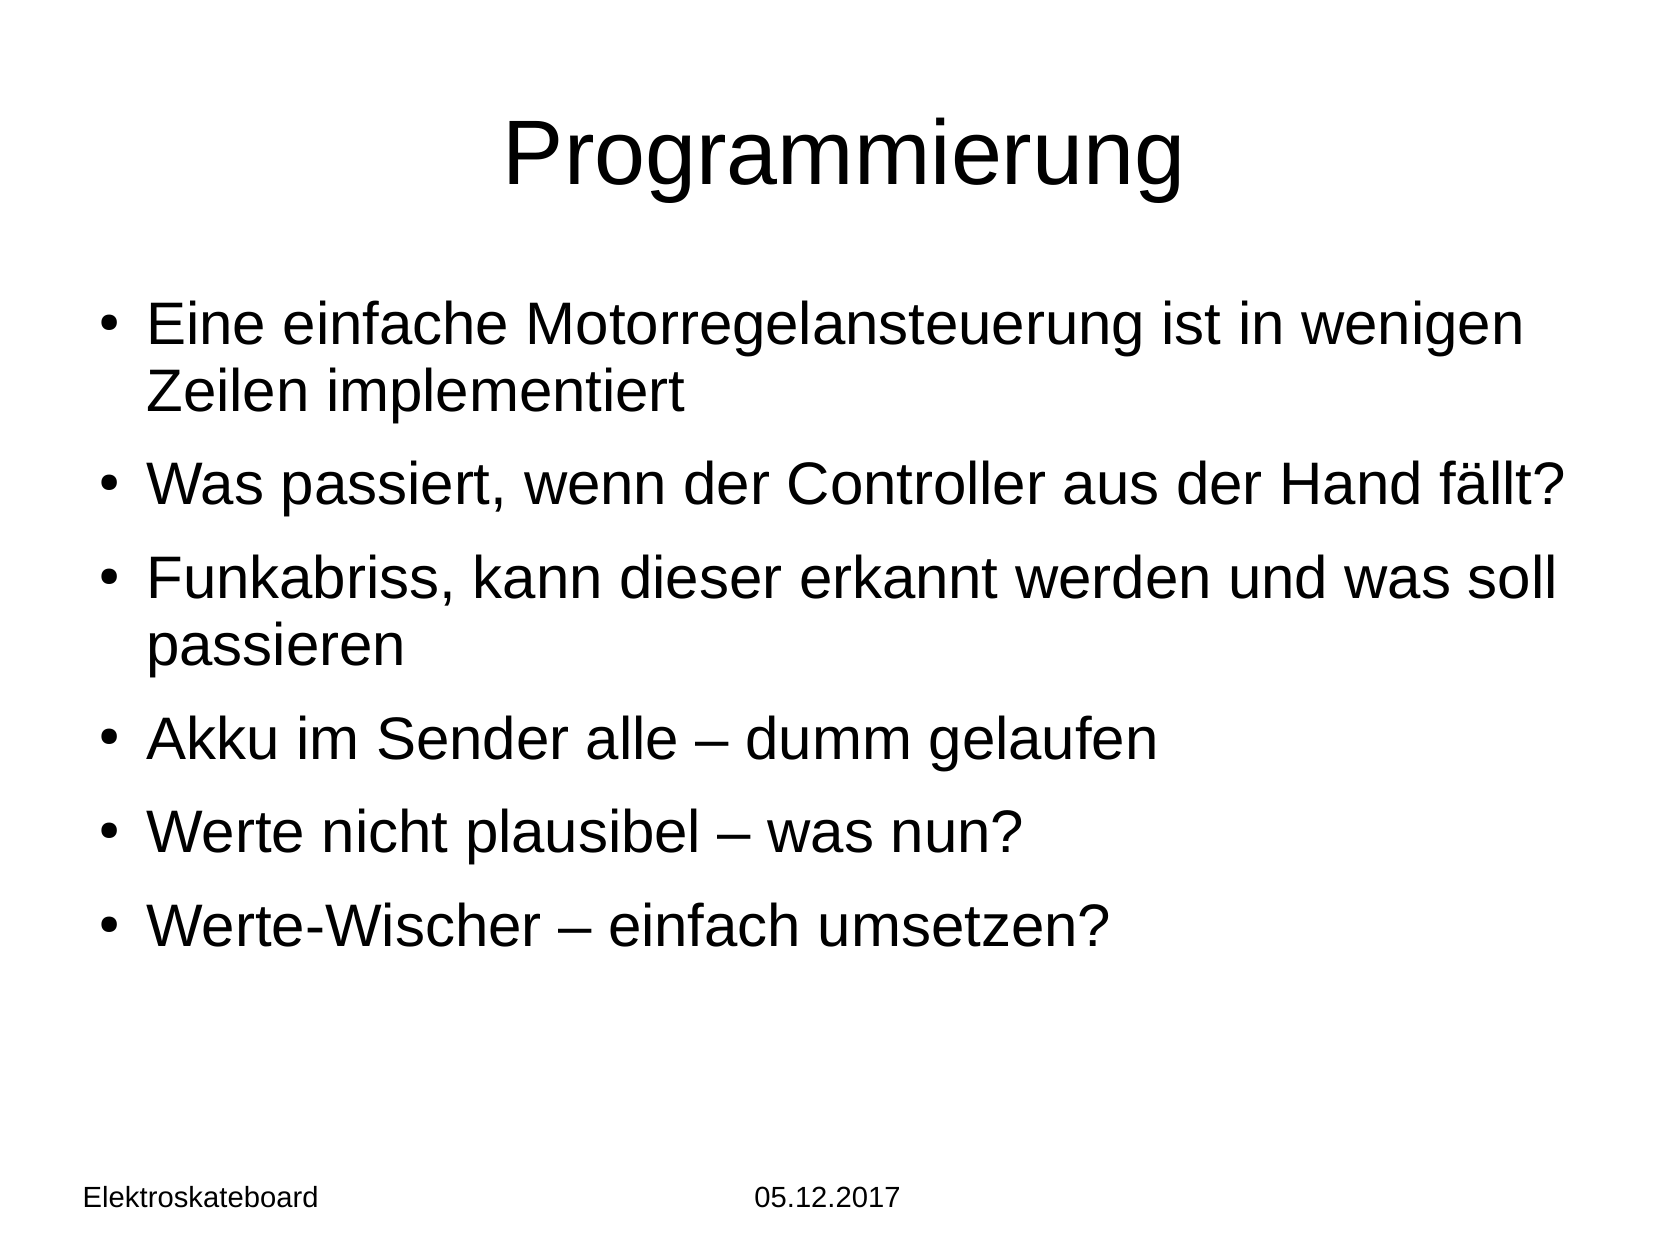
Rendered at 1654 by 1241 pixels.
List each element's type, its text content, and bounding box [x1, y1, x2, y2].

list Eine einfache Motorregelansteuerung ist in wenigen Zeilen implementiert Was passiert, wenn der Controller aus der Hand fällt? Funkabriss, kann dieser erkannt werden und was soll passieren Akku im Sender alle – dumm gelaufen Werte nicht plausibel – was nun? Werte-Wischer – einfach umsetzen? [82, 290, 1571, 1010]
title Programmierung [82, 49, 1571, 257]
